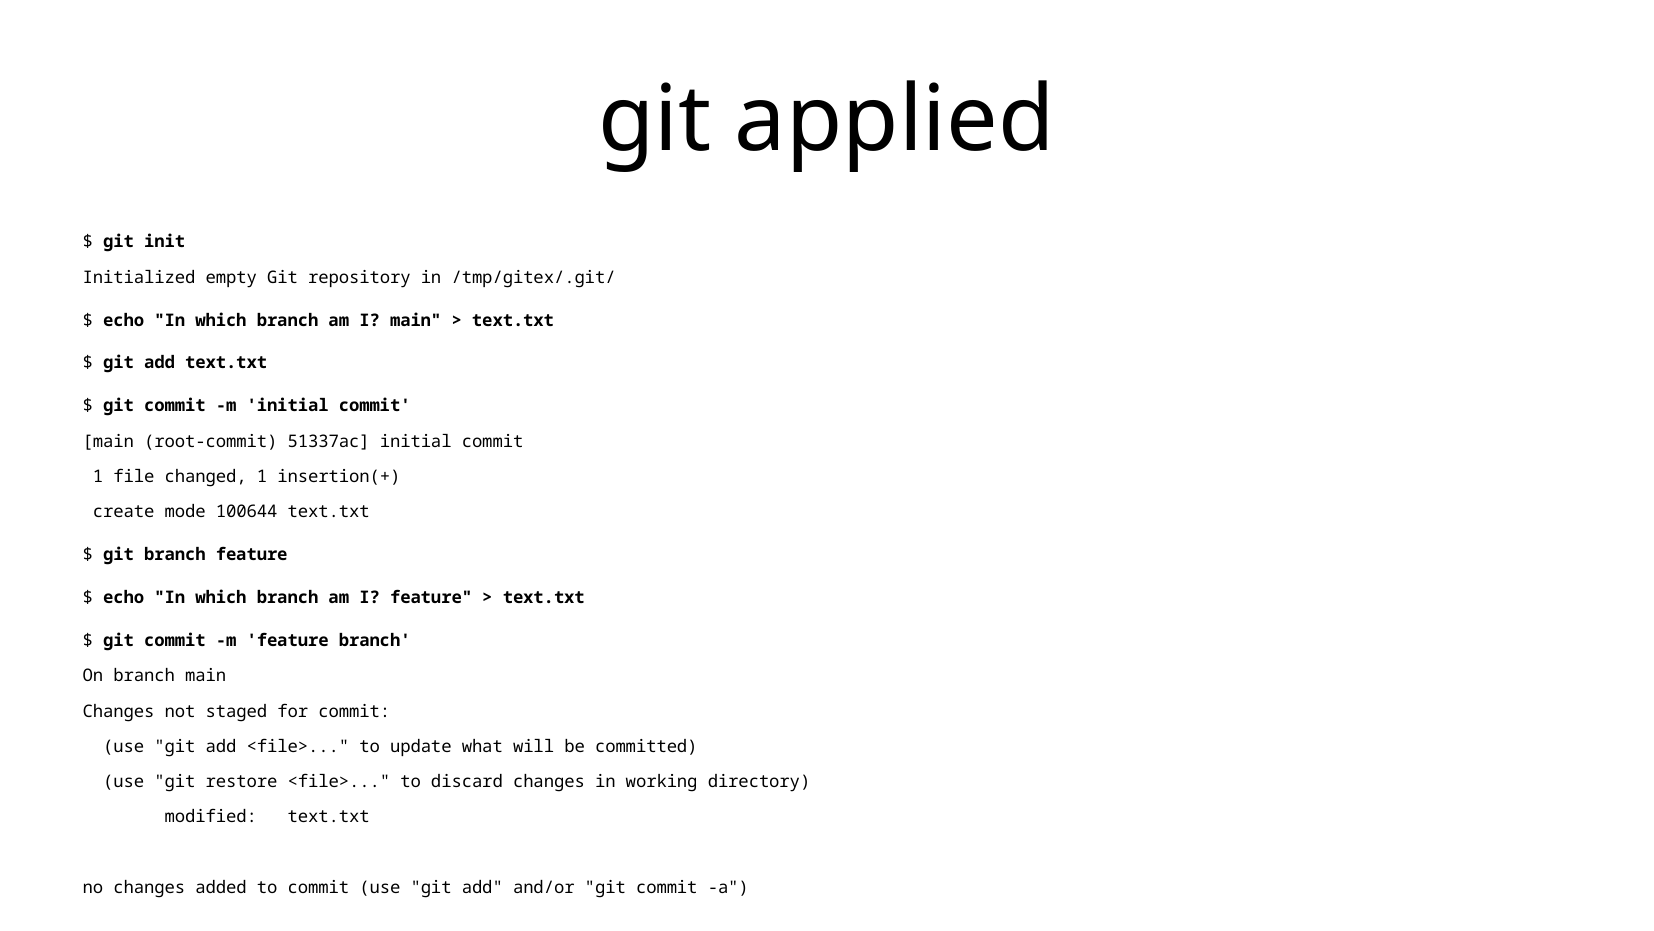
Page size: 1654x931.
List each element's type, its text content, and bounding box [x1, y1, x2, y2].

title git applied [82, 37, 1571, 193]
list $ git init Initialized empty Git repository in /tmp/gitex/.git/ $ echo "In which branch am I? main" > text.txt $ git add text.txt $ git commit -m 'initial commit' [main (root-commit) 51337ac] initial commit 1 file changed, 1 insertion(+) create mode 100644 text.txt $ git branch feature $ echo "In which branch am I? feature" > text.txt $ git commit -m 'feature branch' On branch main Changes not staged for commit: (use "git add <file>..." to update what will be committed) (use "git restore <file>..." to discard changes in working directory) modified: text.txt no changes added to commit (use "git add" and/or "git commit -a") [82, 217, 1571, 906]
